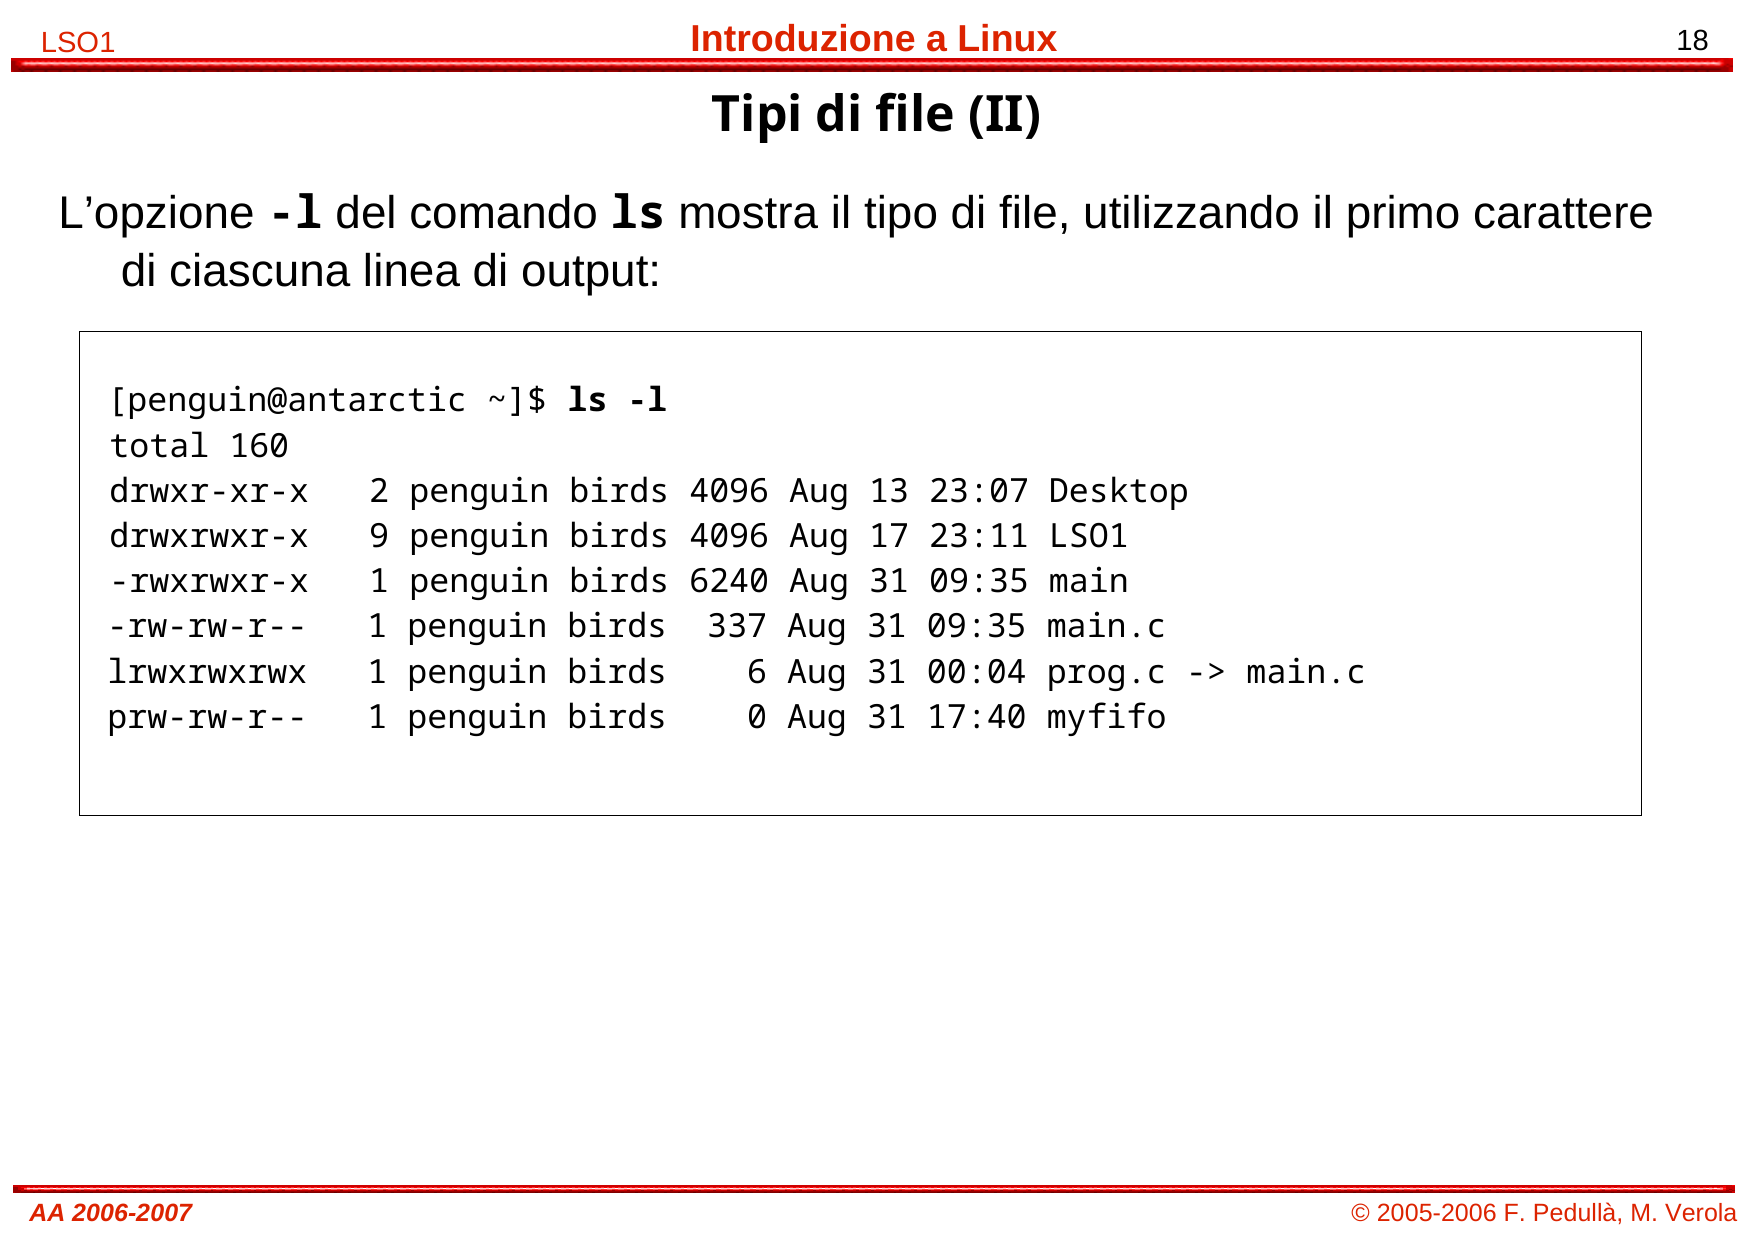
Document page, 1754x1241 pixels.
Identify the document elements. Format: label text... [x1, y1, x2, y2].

title Tipi di file (II) [40, 66, 1714, 162]
text_box [penguin@antarctic ~]$ ls -l total 160 drwxr-xr-x 2 penguin birds 4096 Aug 13 23:07 Desktop drwxrwxr-x 9 penguin birds 4096 Aug 17 23:11 LSO1 -rwxrwxr-x 1 penguin birds 6240 Aug 31 09:35 main -rw-rw-r-- 1 penguin birds 337 Aug 31 09:35 main.c lrwxrwxrwx 1 penguin birds 6 Aug 31 00:04 prog.c -> main.c prw-rw-r-- 1 penguin birds 0 Aug 31 17:40 myfifo [79, 331, 1642, 793]
list L’opzione -l del comando ls mostra il tipo di file, utilizzando il primo carattere di ciascuna linea di output: [58, 179, 1696, 442]
picture [11, 58, 1733, 72]
picture [13, 1185, 1735, 1193]
